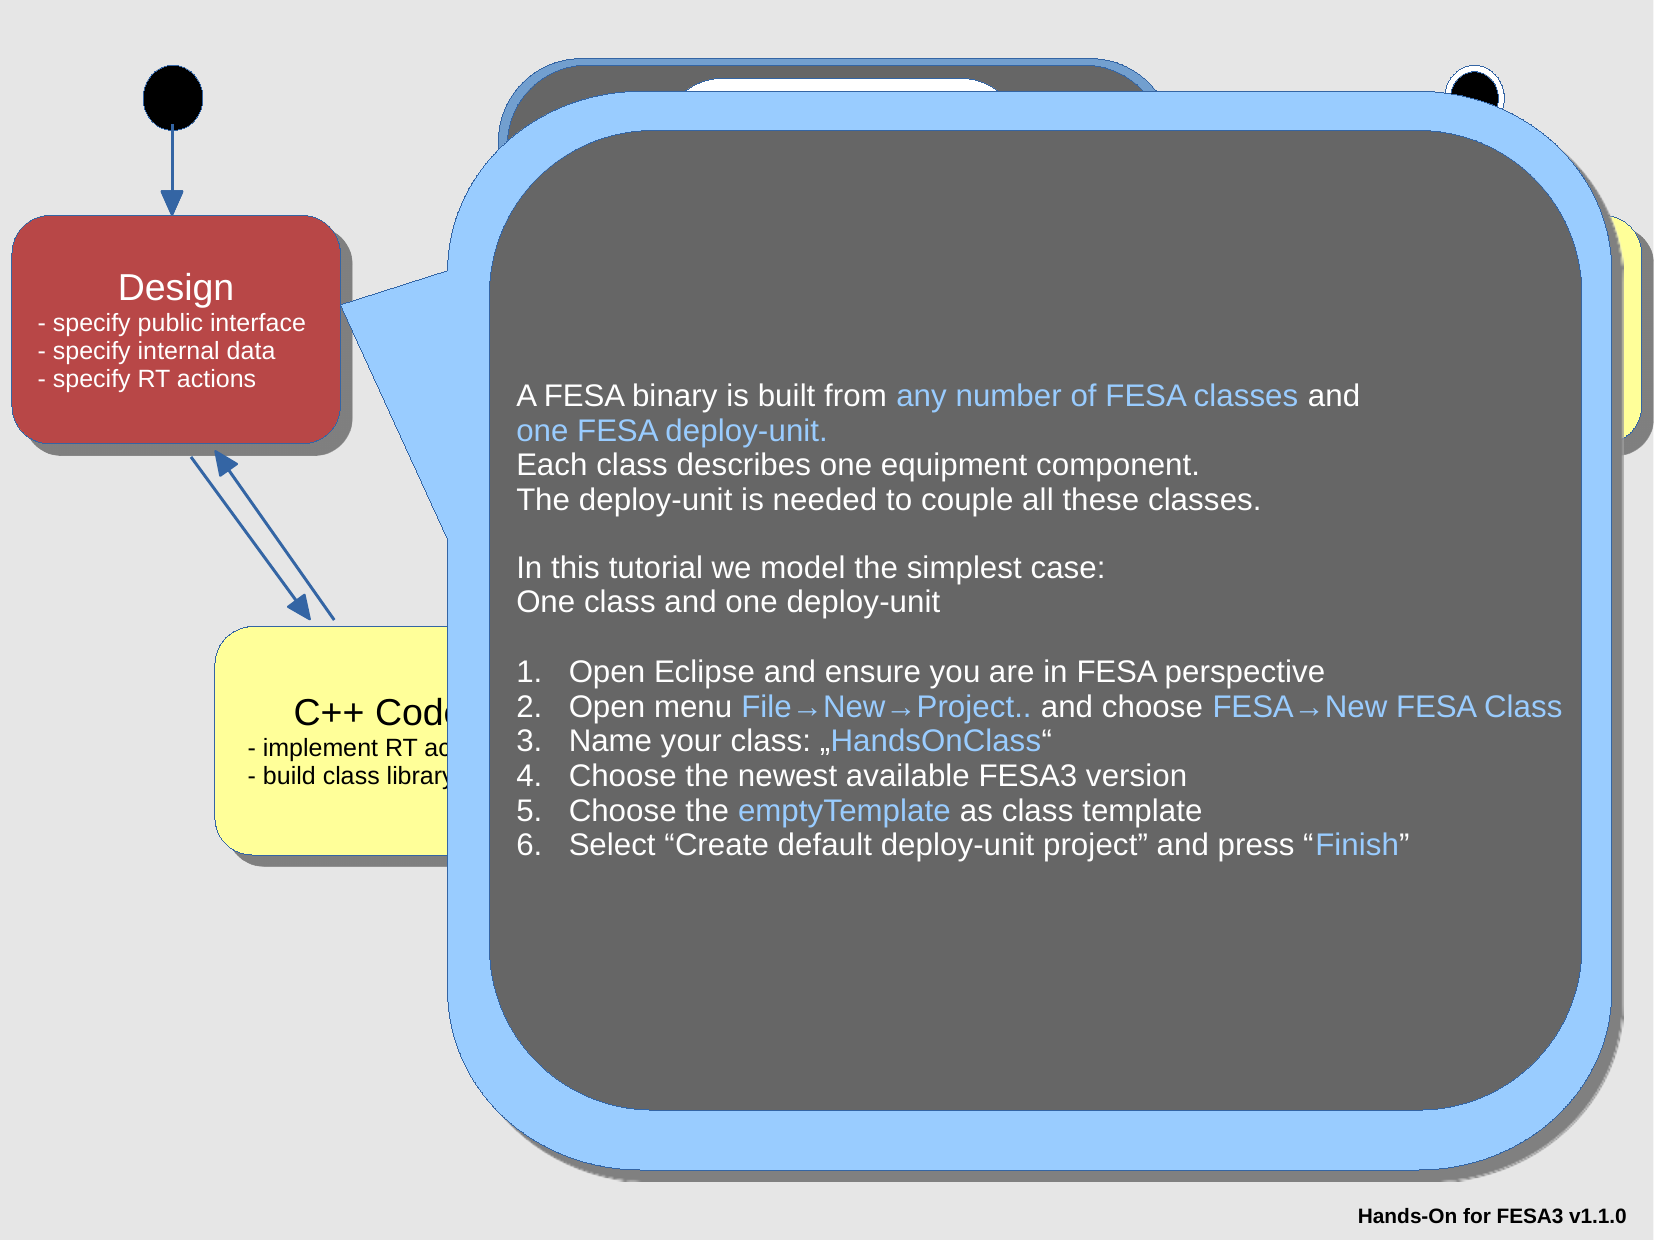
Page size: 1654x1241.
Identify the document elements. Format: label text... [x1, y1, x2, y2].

text_box [340, 91, 1612, 1171]
text_box A FESA binary is built from any number of FESA classes and one FESA deploy-unit. Each class describes one equipment component. The deploy-unit is needed to couple all these classes. In this tutorial we model the simplest case: One class and one deploy-unit Open Eclipse and ensure you are in FESA perspective Open menu File→New→Project.. and choose FESA→New FESA Class Name your class: „HandsOnClass“ Choose the newest available FESA3 version Choose the emptyTemplate as class template Select “Create default deploy-unit project” and press “Finish” [489, 130, 1582, 1111]
text_box Design - specify public interface - specify internal data - specify RT actions [11, 215, 341, 444]
